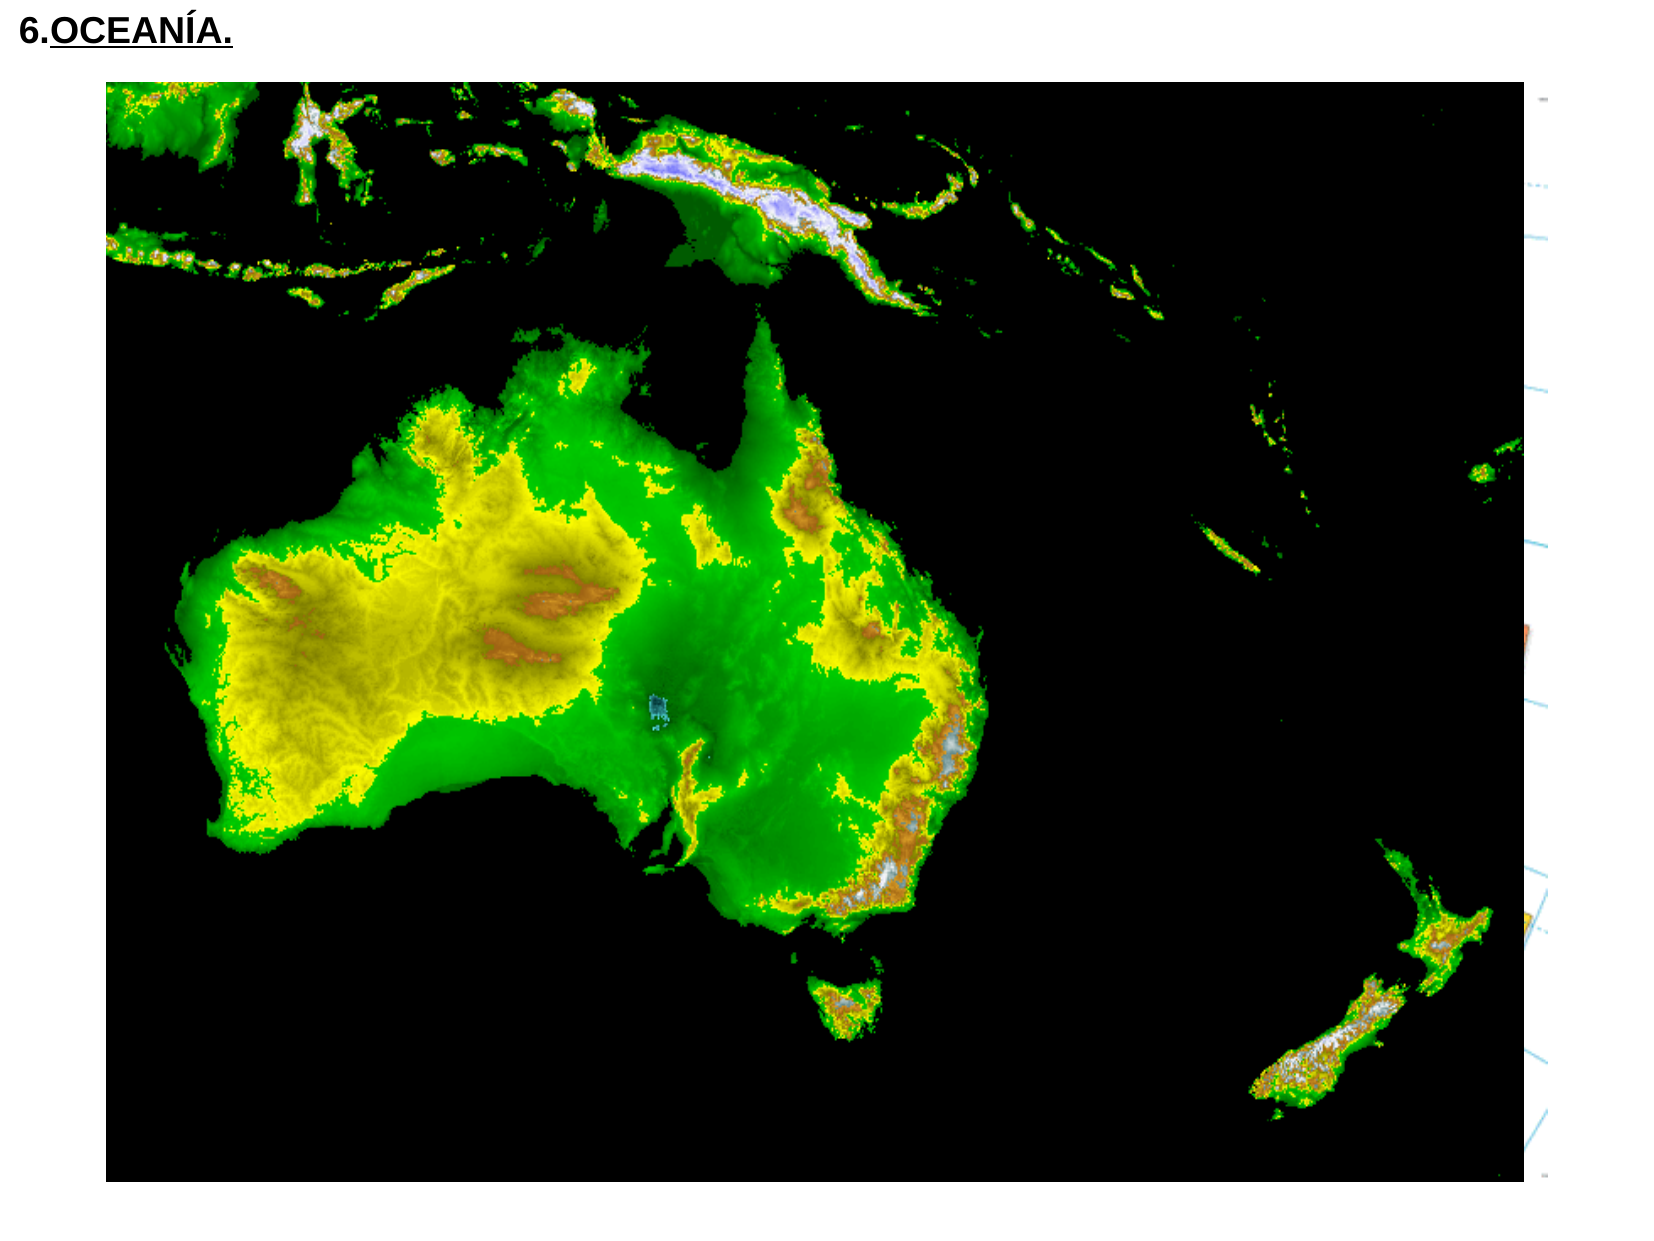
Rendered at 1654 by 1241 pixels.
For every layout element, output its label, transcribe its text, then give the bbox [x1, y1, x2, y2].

picture [106, 82, 1548, 1182]
text_box 6.OCEANÍA. [3, 2, 249, 60]
